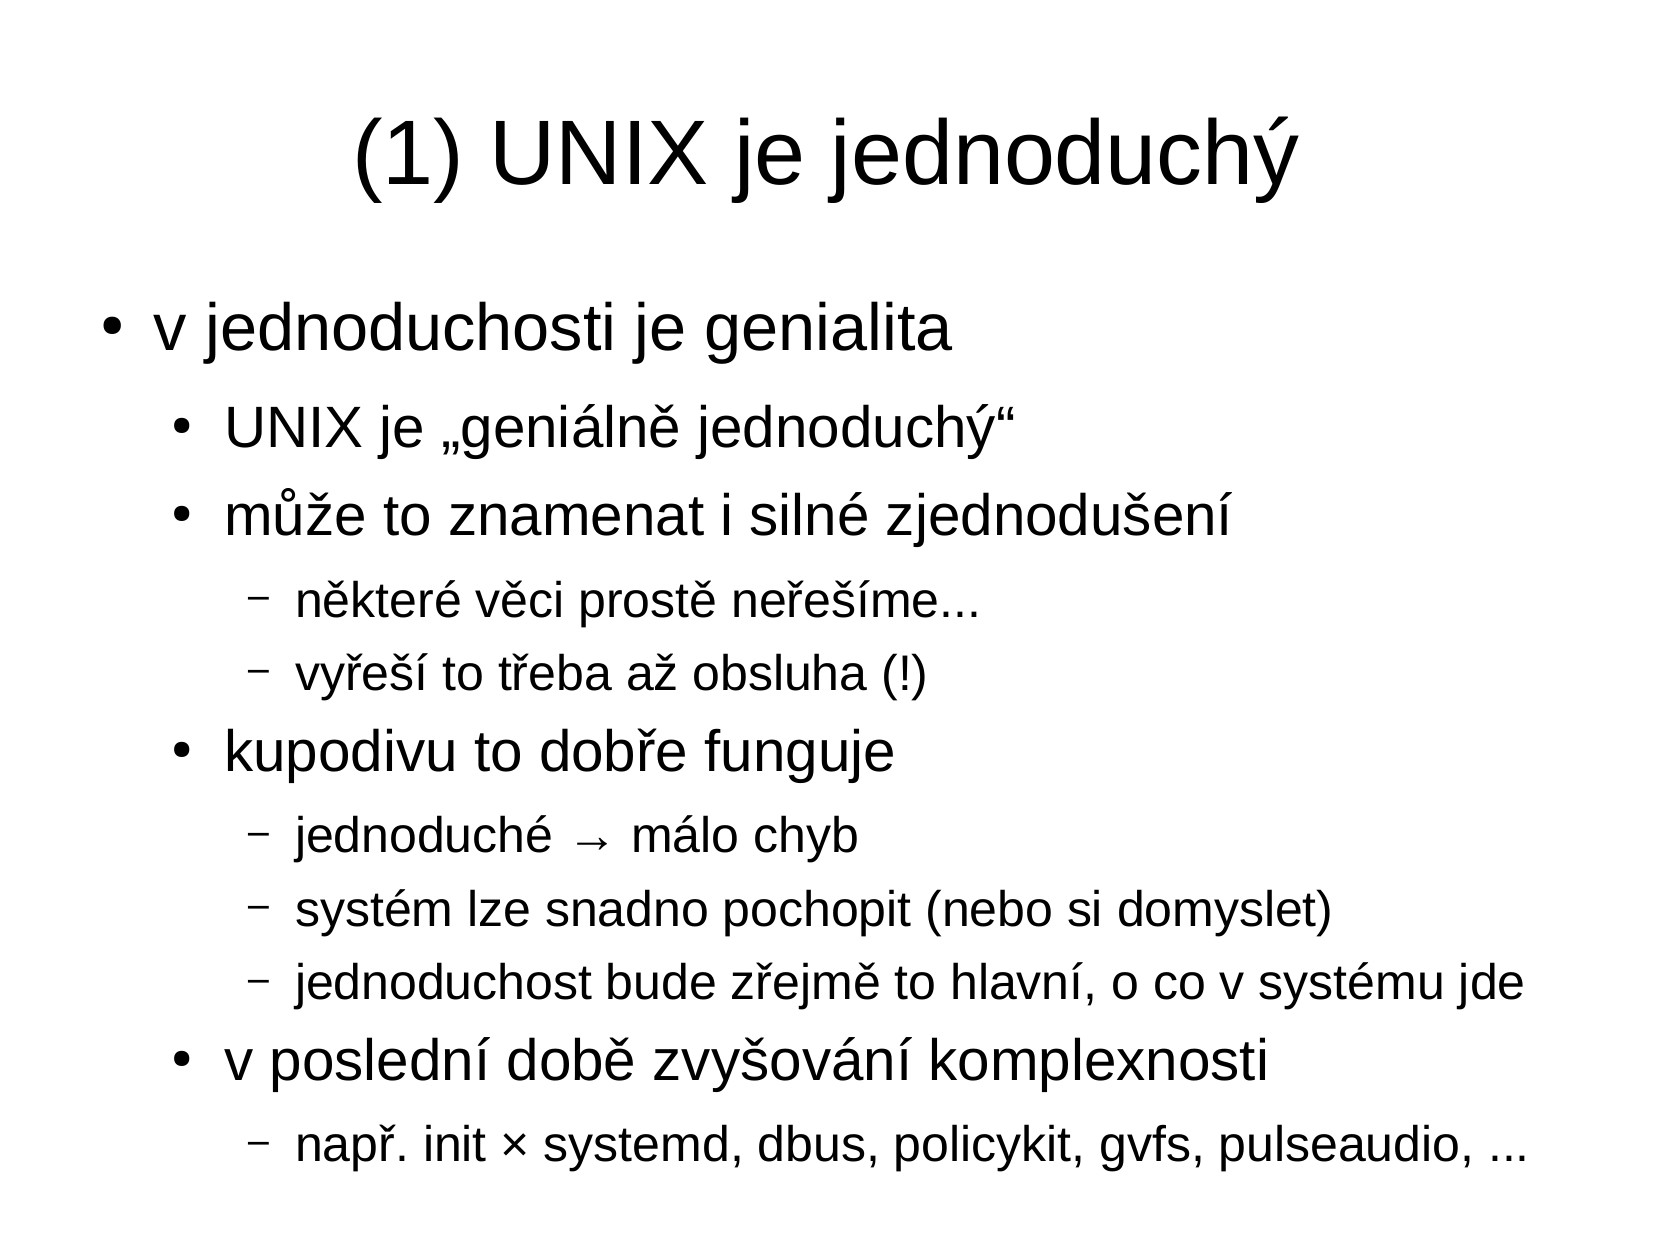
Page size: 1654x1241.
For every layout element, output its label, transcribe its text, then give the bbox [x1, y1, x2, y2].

list v jednoduchosti je genialita UNIX je „geniálně jednoduchý“ může to znamenat i silné zjednodušení některé věci prostě neřešíme... vyřeší to třeba až obsluha (!) kupodivu to dobře funguje jednoduché → málo chyb systém lze snadno pochopit (nebo si domyslet) jednoduchost bude zřejmě to hlavní, o co v systému jde v poslední době zvyšování komplexnosti např. init × systemd, dbus, policykit, gvfs, pulseaudio, ... [82, 290, 1571, 1173]
title (1) UNIX je jednoduchý [82, 56, 1571, 250]
